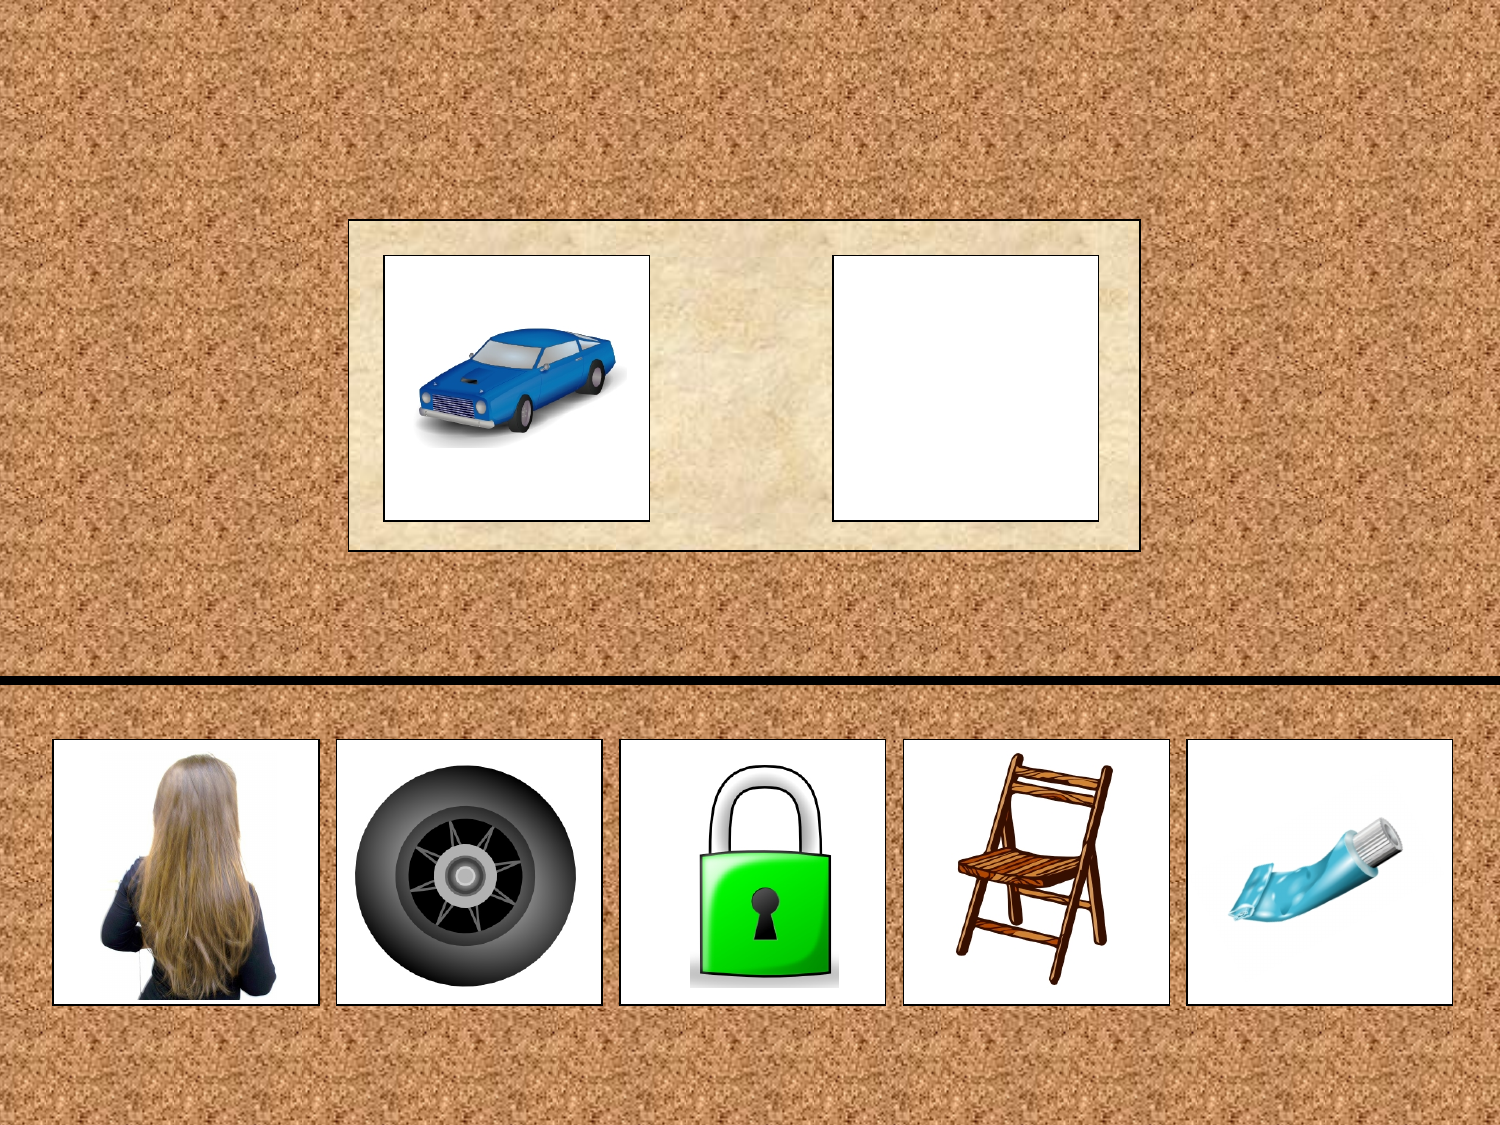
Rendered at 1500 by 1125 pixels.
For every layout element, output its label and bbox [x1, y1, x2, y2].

text_box [619, 739, 886, 1006]
picture [0, 0, 1500, 676]
text_box [903, 739, 1170, 1006]
text_box [1186, 739, 1453, 1006]
picture [0, 685, 1500, 1125]
text_box [52, 739, 319, 1006]
text_box [348, 219, 1140, 551]
text_box [336, 739, 603, 1006]
